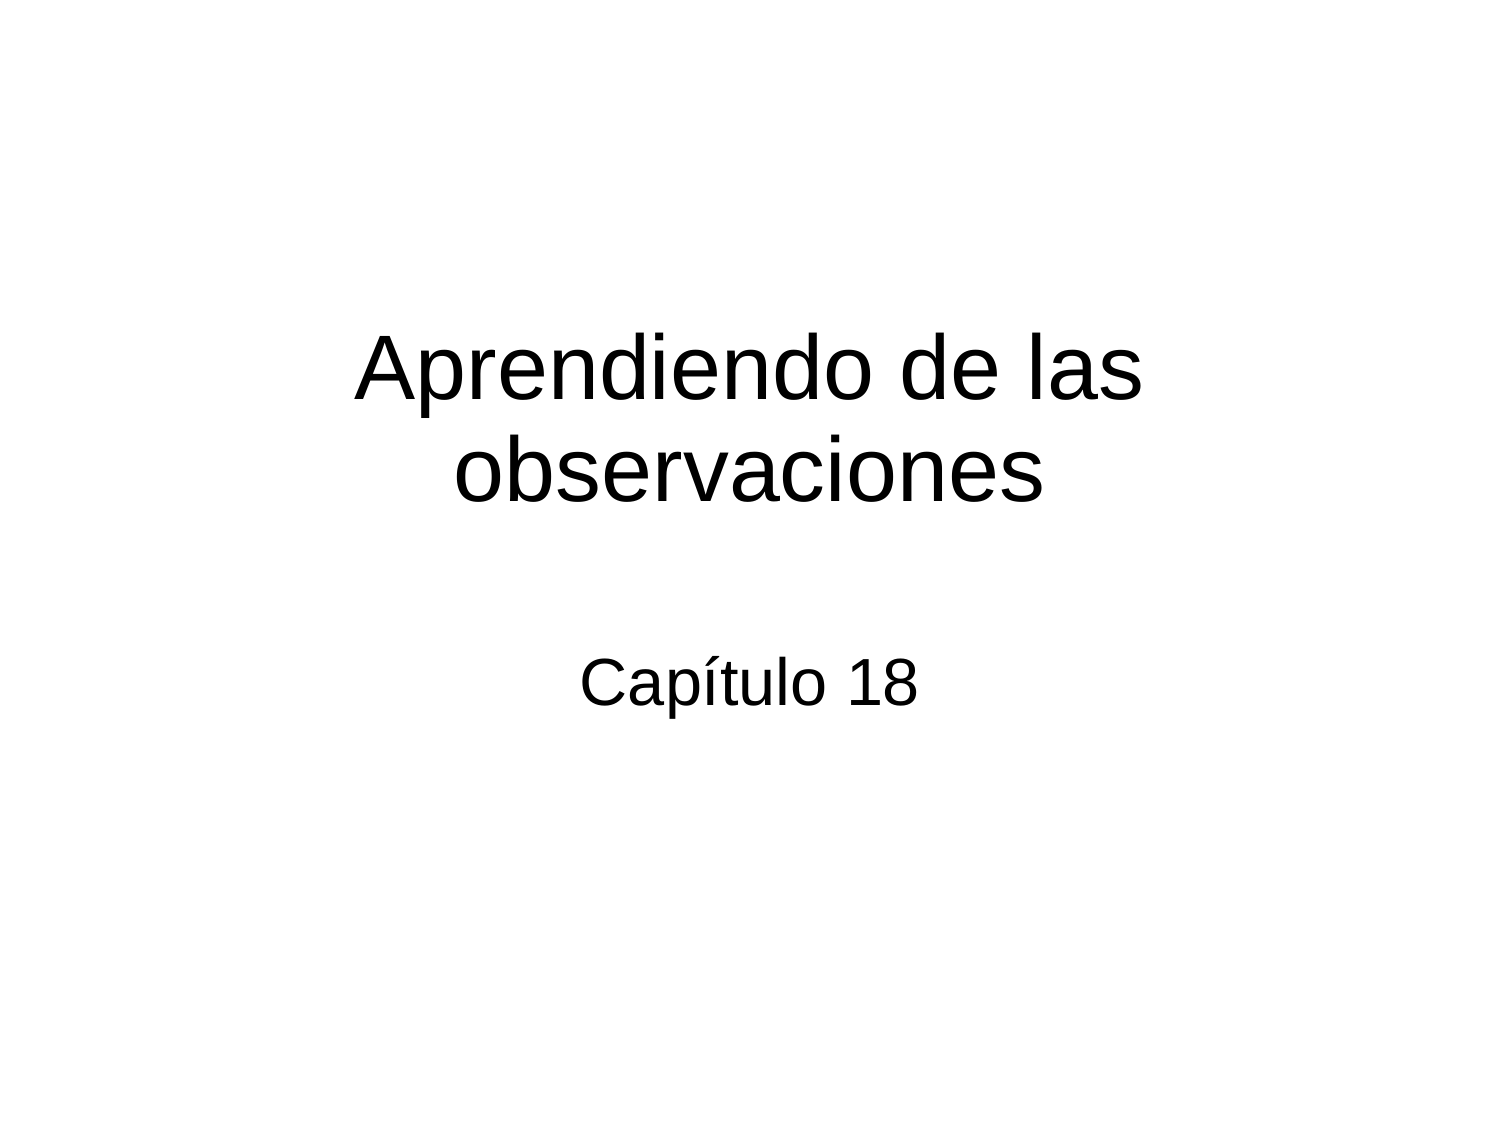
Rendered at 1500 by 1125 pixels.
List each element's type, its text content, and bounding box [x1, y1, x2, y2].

subtitle Capítulo 18 [225, 637, 1276, 926]
title Aprendiendo de las observaciones [112, 301, 1388, 639]
